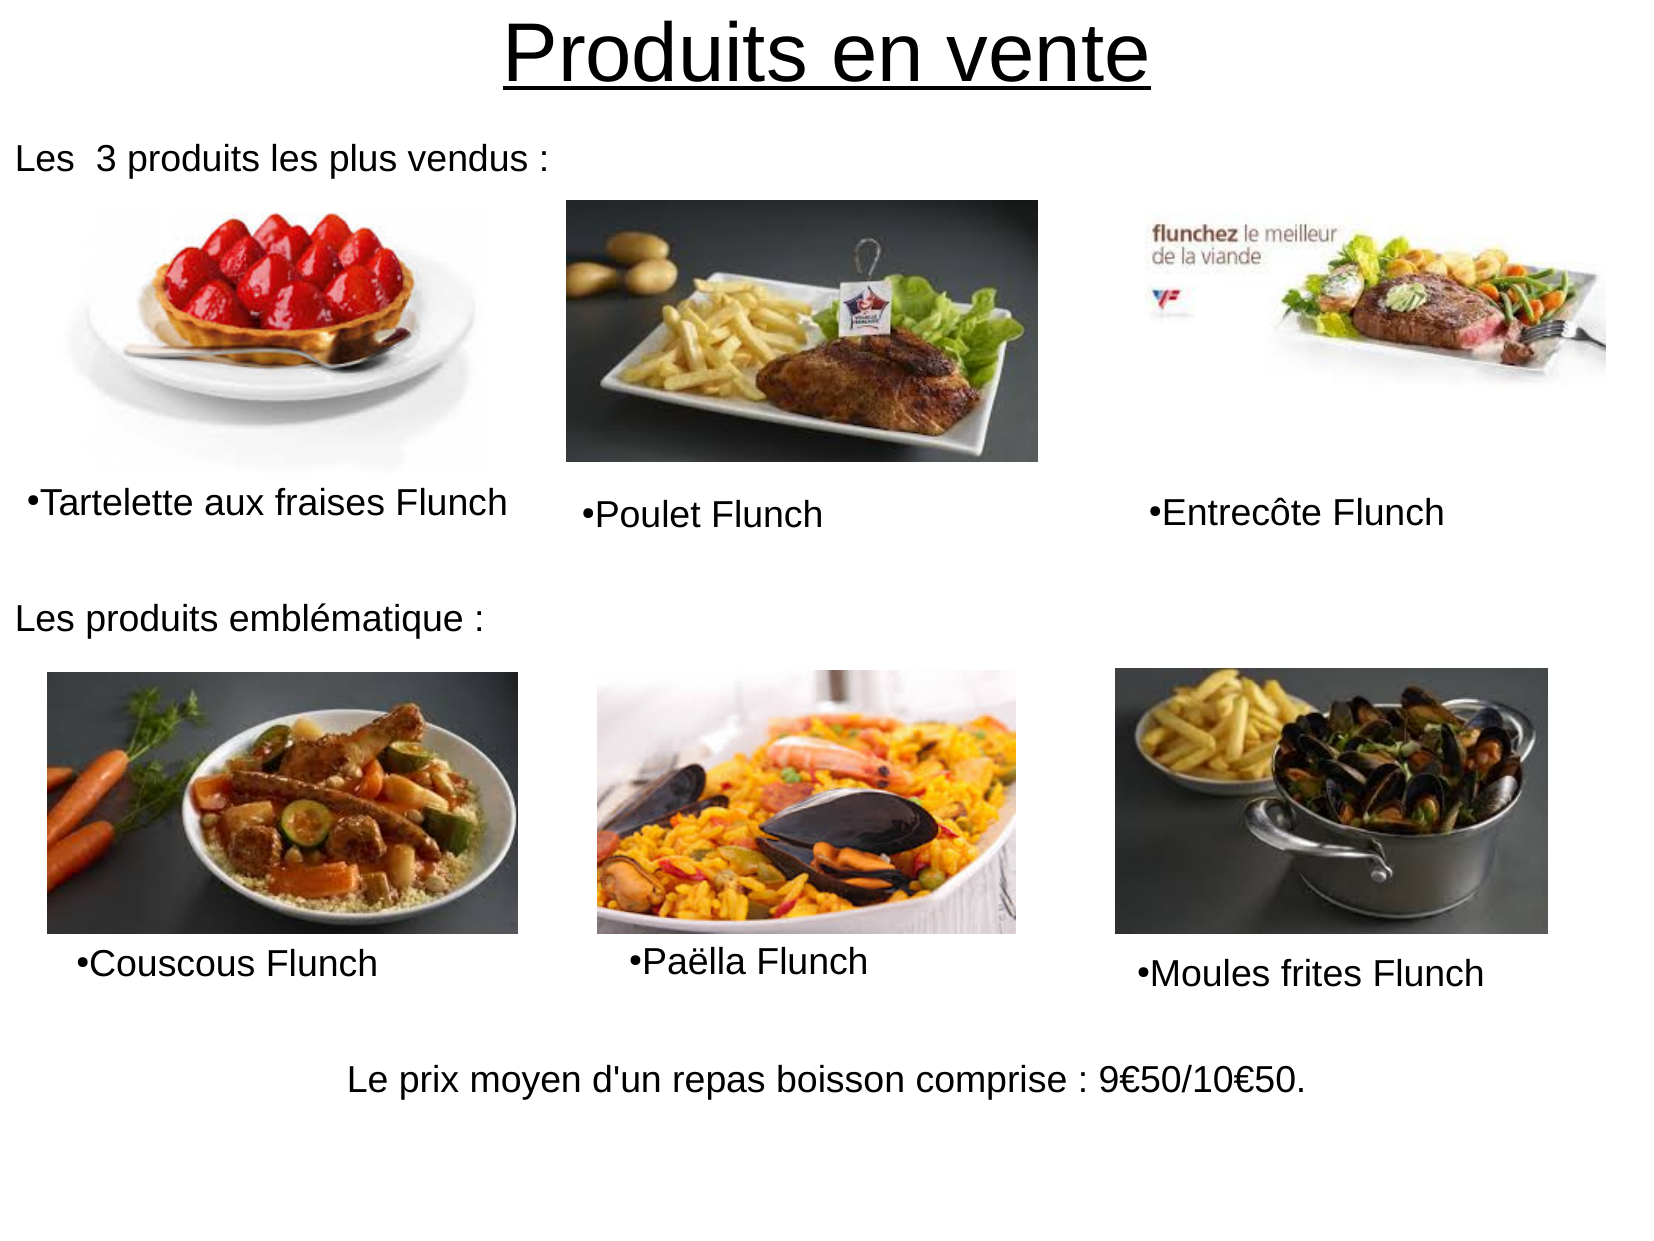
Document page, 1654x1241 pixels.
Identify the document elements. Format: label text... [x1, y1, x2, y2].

text_box Paëlla Flunch [614, 933, 934, 1044]
text_box Tartelette aux fraises Flunch [11, 473, 497, 573]
picture [1115, 668, 1548, 934]
picture [47, 672, 518, 934]
text_box Les 3 produits les plus vendus : [0, 129, 1619, 187]
text_box Couscous Flunch [61, 935, 532, 993]
text_box Moules frites Flunch [1122, 944, 1524, 1002]
picture [35, 212, 509, 474]
picture [597, 670, 1016, 934]
picture [566, 200, 1038, 462]
text_box Produits en vente [0, 0, 1654, 438]
text_box Poulet Flunch [566, 486, 1040, 544]
picture [1145, 212, 1606, 482]
text_box Entrecôte Flunch [1133, 484, 1642, 542]
text_box Le prix moyen d'un repas boisson comprise : 9€50/10€50. [0, 1051, 1654, 1108]
text_box Les produits emblématique : [0, 590, 1630, 648]
